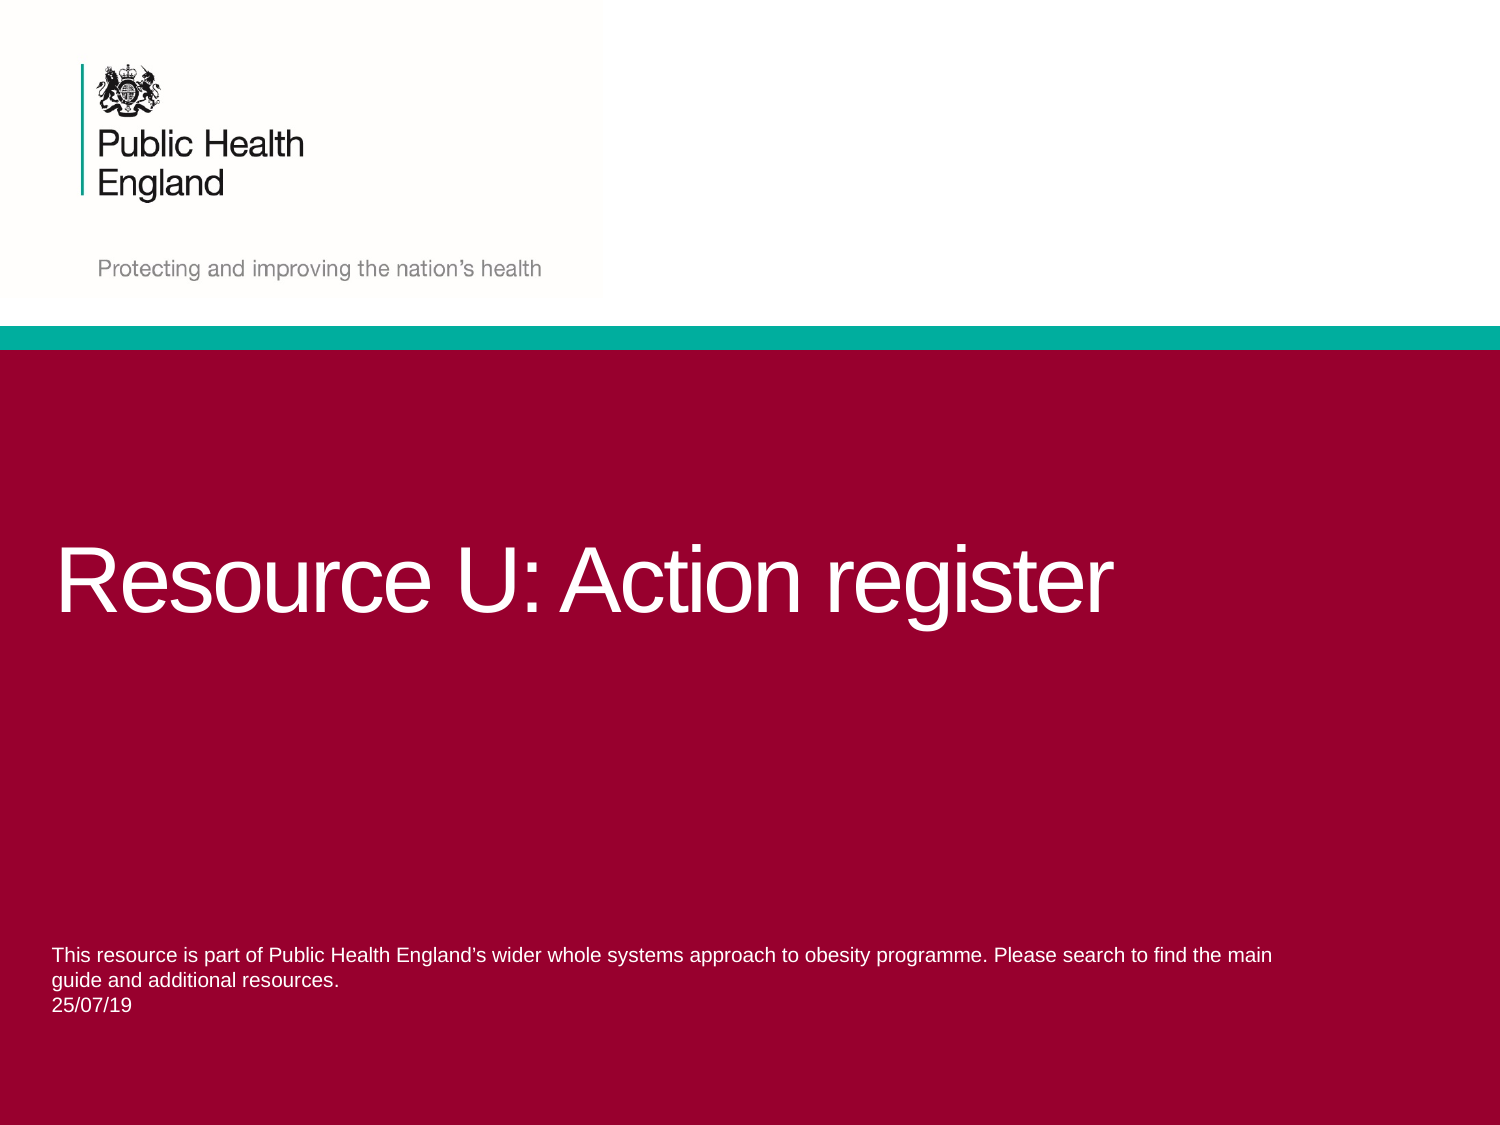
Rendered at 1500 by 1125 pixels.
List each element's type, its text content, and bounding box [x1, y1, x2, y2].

title Resource U: Action register [54, 518, 1308, 697]
subtitle This resource is part of Public Health England’s wider whole systems approach to obesity programme. Please search to find the main guide and additional resources. 25/07/19 [51, 940, 1304, 1017]
